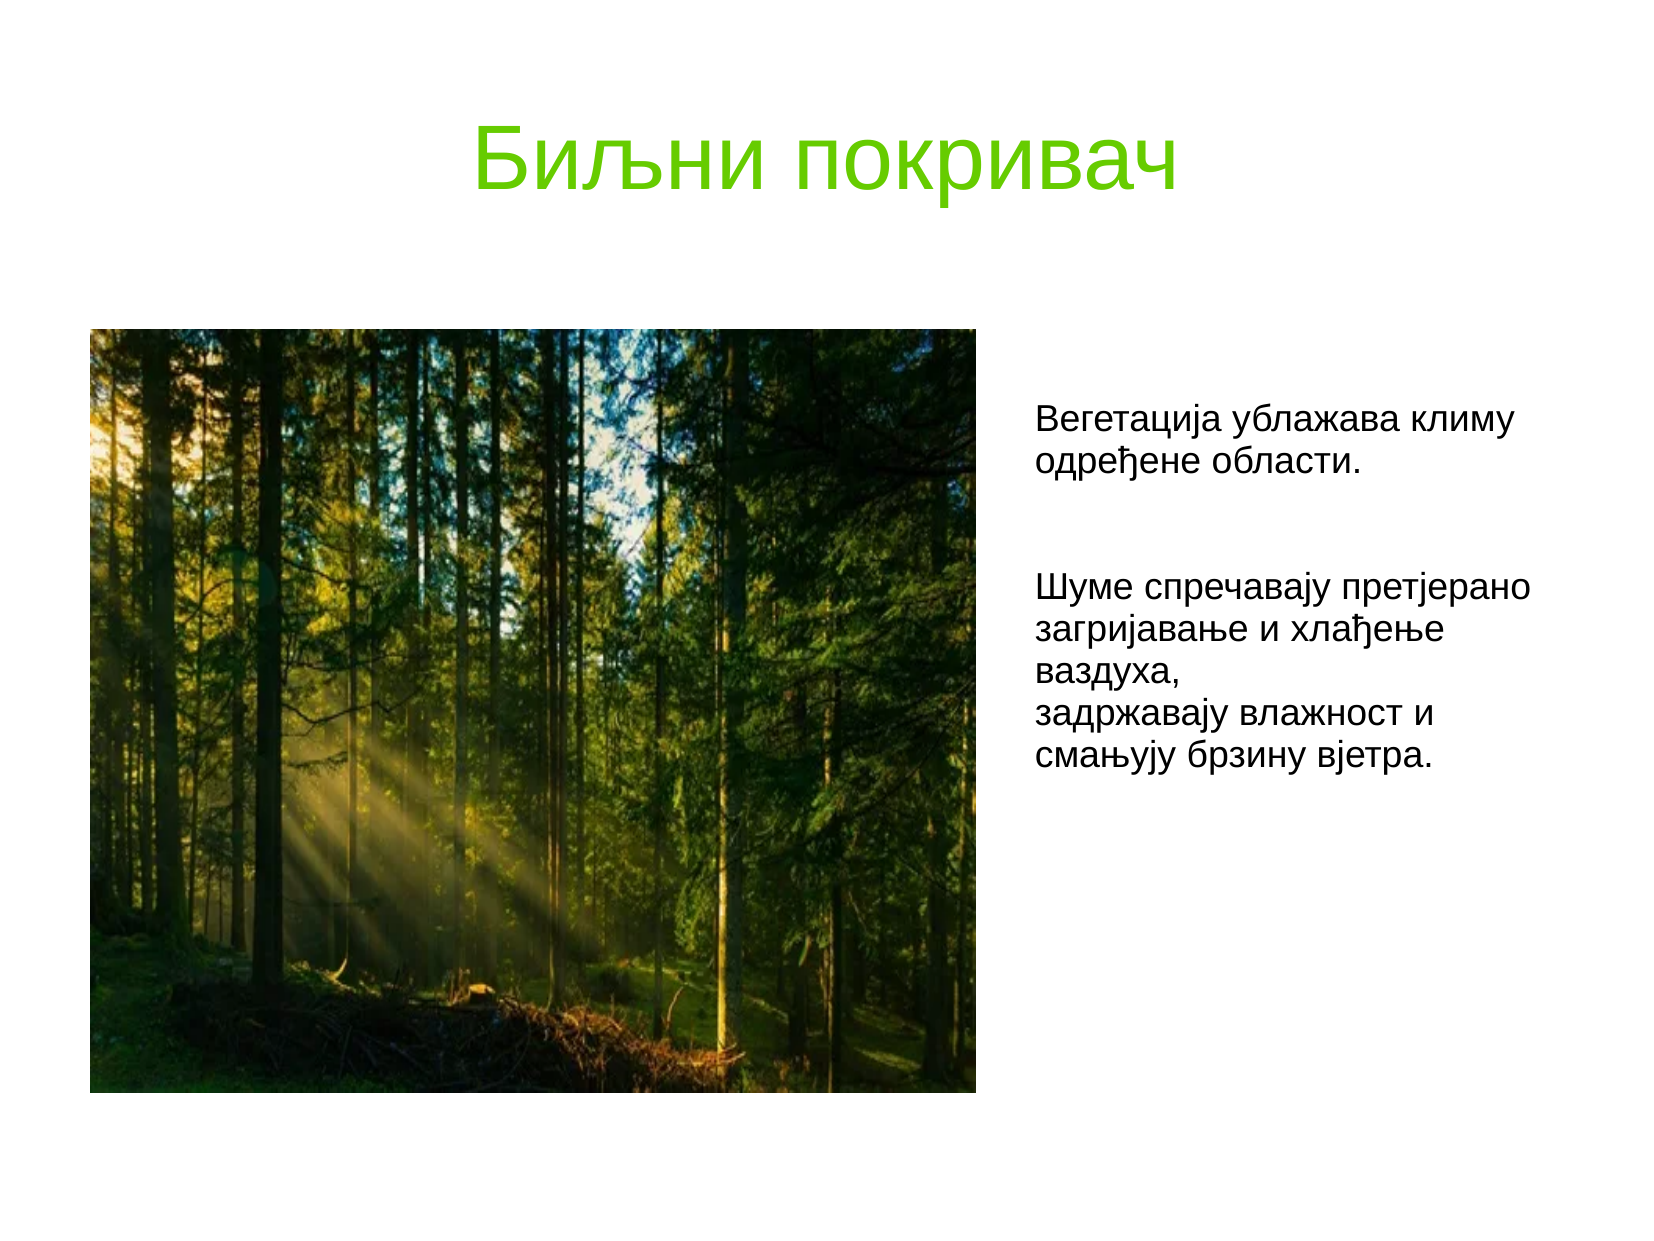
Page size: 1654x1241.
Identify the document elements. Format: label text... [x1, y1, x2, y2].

text_box Вегетација ублажава климу одређене области. Шуме спречавају претјерано загријавање и хлађење ваздуха, задржавају влажност и смањују брзину вјетра. [1020, 390, 1546, 784]
picture [90, 330, 976, 1094]
title Биљни покривач [82, 49, 1571, 257]
